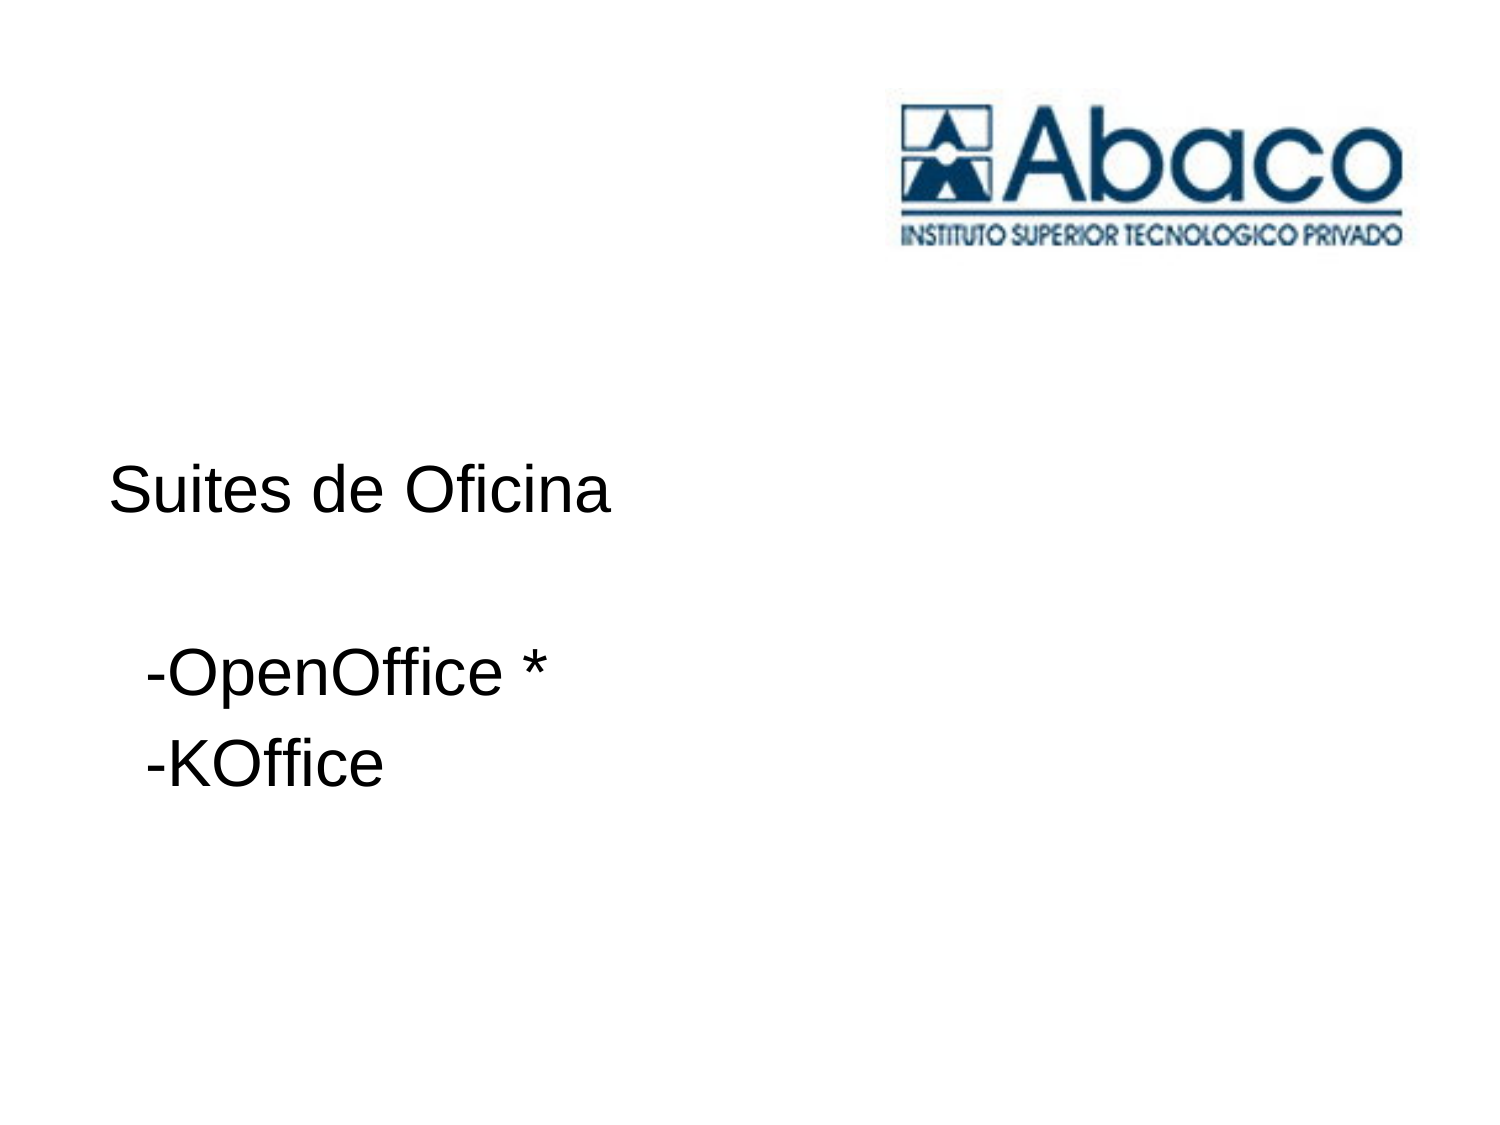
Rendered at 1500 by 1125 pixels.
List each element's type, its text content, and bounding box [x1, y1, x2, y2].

picture [885, 88, 1420, 266]
list Suites de Oficina -OpenOffice * -KOffice [75, 444, 1426, 1006]
